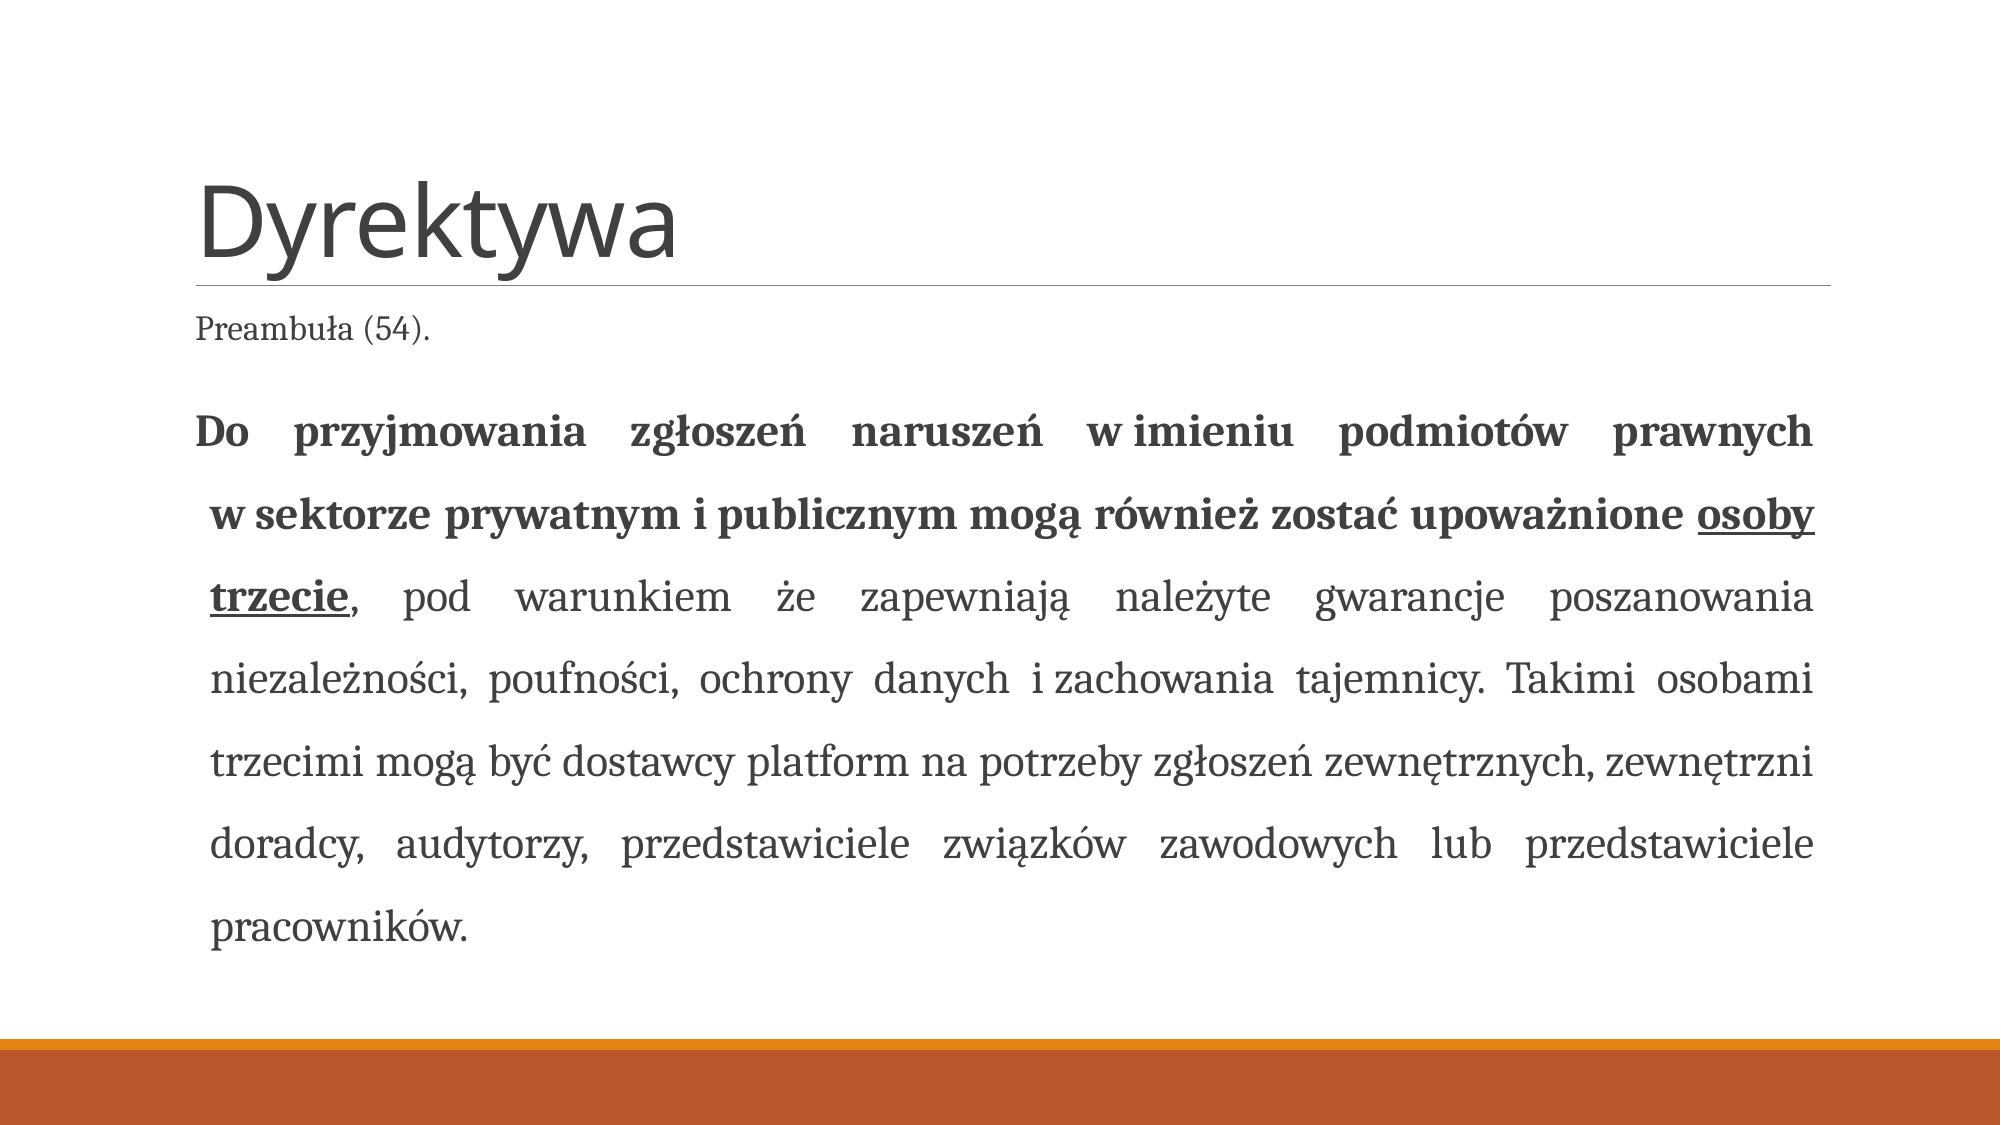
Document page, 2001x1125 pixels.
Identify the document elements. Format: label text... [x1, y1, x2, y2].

title Dyrektywa [180, 47, 1831, 286]
list Preambuła (54). Do przyjmowania zgłoszeń naruszeń w imieniu podmiotów prawnych w sektorze prywatnym i publicznym mogą również zostać upoważnione osoby trzecie, pod warunkiem że zapewniają należyte gwarancje poszanowania niezależności, poufności, ochrony danych i zachowania tajemnicy. Takimi osobami trzecimi mogą być dostawcy platform na potrzeby zgłoszeń zewnętrznych, zewnętrzni doradcy, audytorzy, przedstawiciele związków zawodowych lub przedstawiciele pracowników. [180, 302, 1831, 1032]
